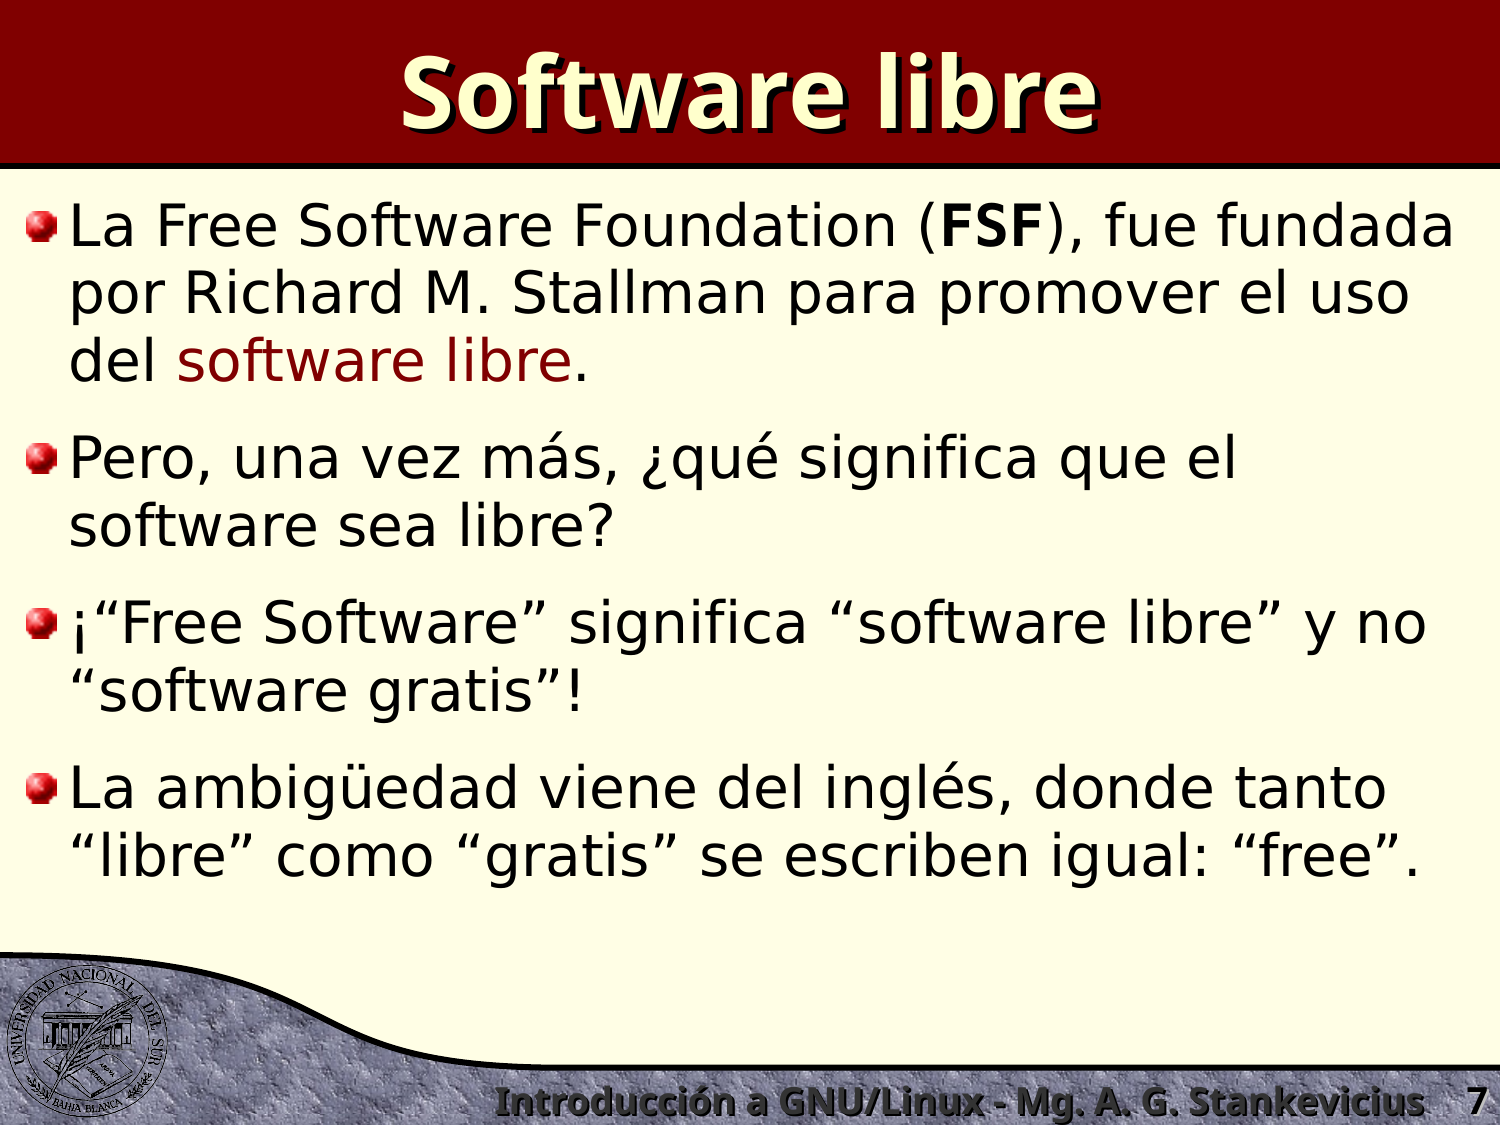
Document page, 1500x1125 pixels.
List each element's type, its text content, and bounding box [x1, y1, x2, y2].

list La Free Software Foundation (FSF), fue fundada por Richard M. Stallman para promover el uso del software libre. Pero, una vez más, ¿qué significa que el software sea libre? ¡“Free Software” significa “software libre” y no “software gratis”! La ambigüedad viene del inglés, donde tanto “libre” como “gratis” se escriben igual: “free”. [11, 192, 1486, 935]
picture [0, 956, 1500, 1125]
title Software libre [15, 12, 1485, 153]
picture [1059, 1100, 1065, 1110]
